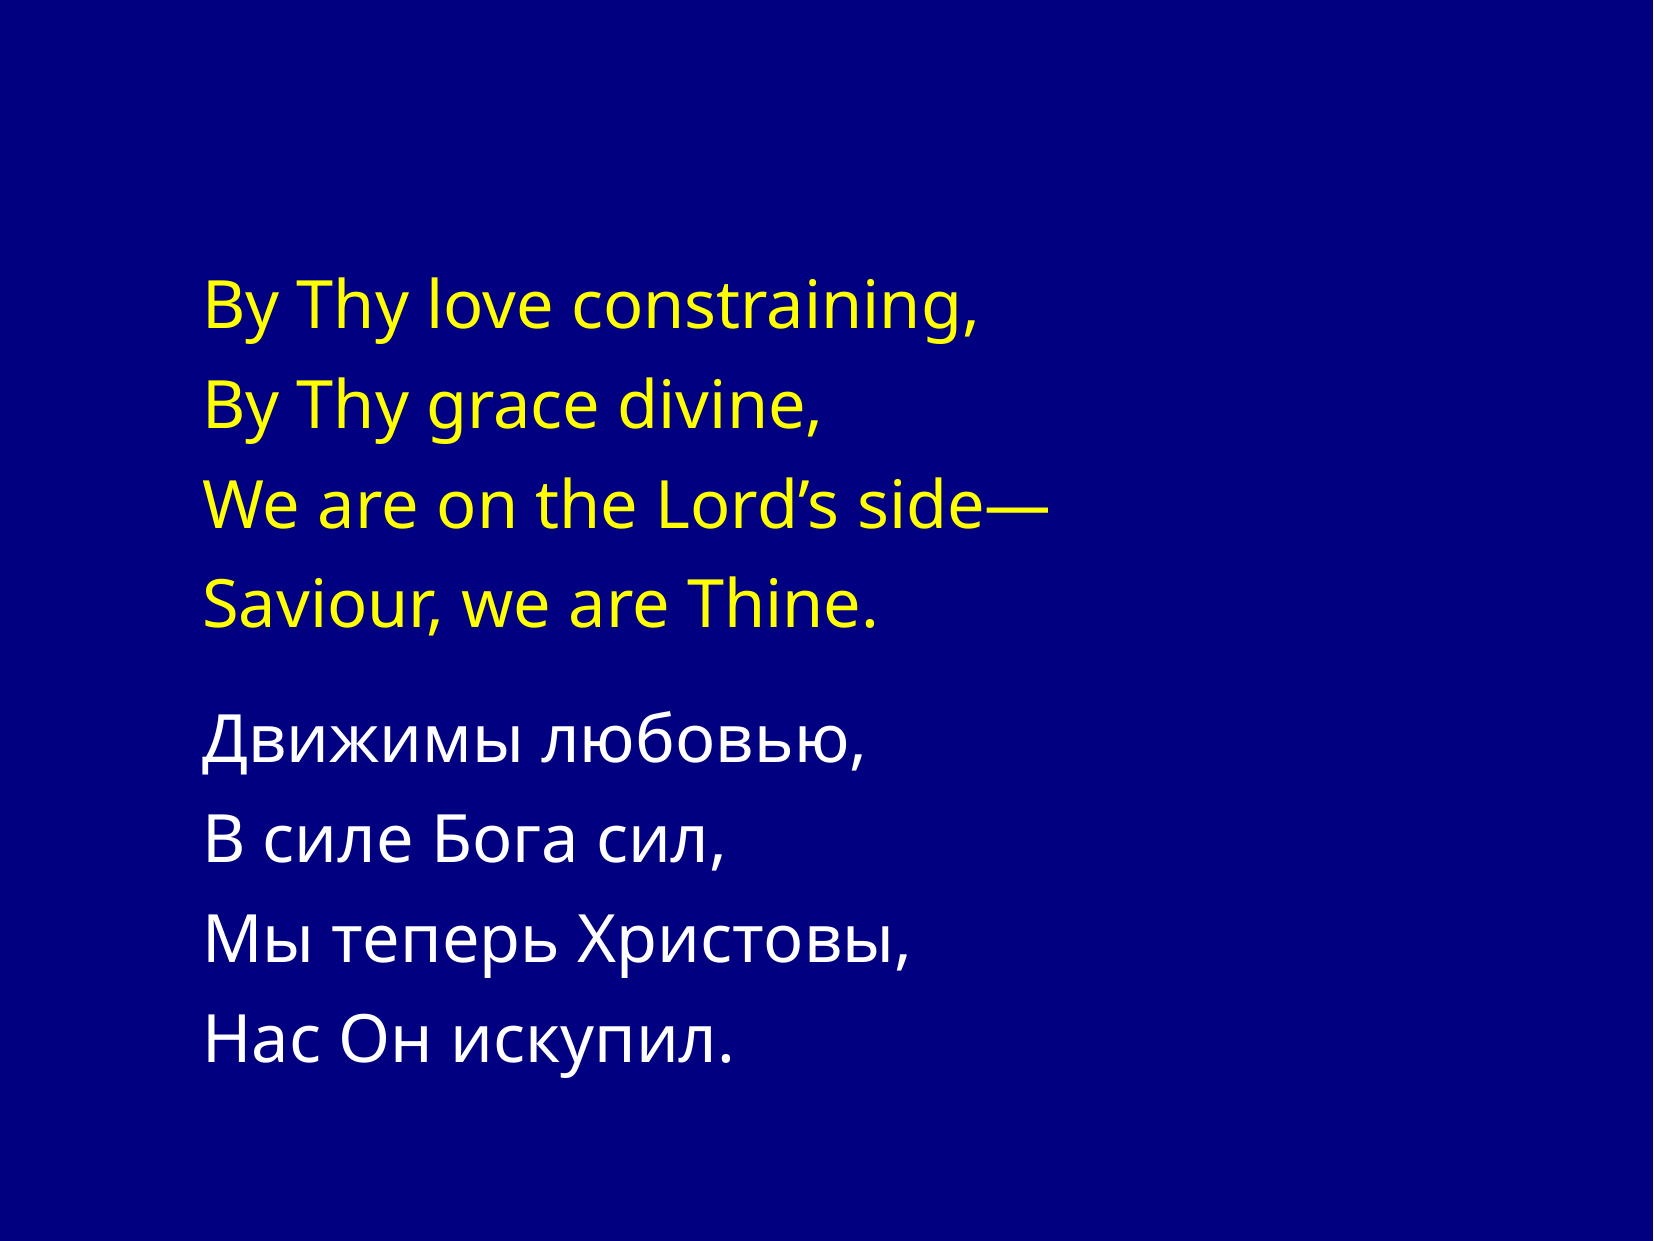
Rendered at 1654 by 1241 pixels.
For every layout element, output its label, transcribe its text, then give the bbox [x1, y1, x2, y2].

text_box Движимы любовью, В силе Бога сил, Мы теперь Христовы, Нас Он искупил. [75, 675, 1576, 1163]
text_box By Thy love constraining, By Thy grace divine, We are on the Lord’s side— Saviour, we are Thine. [75, 150, 1576, 638]
